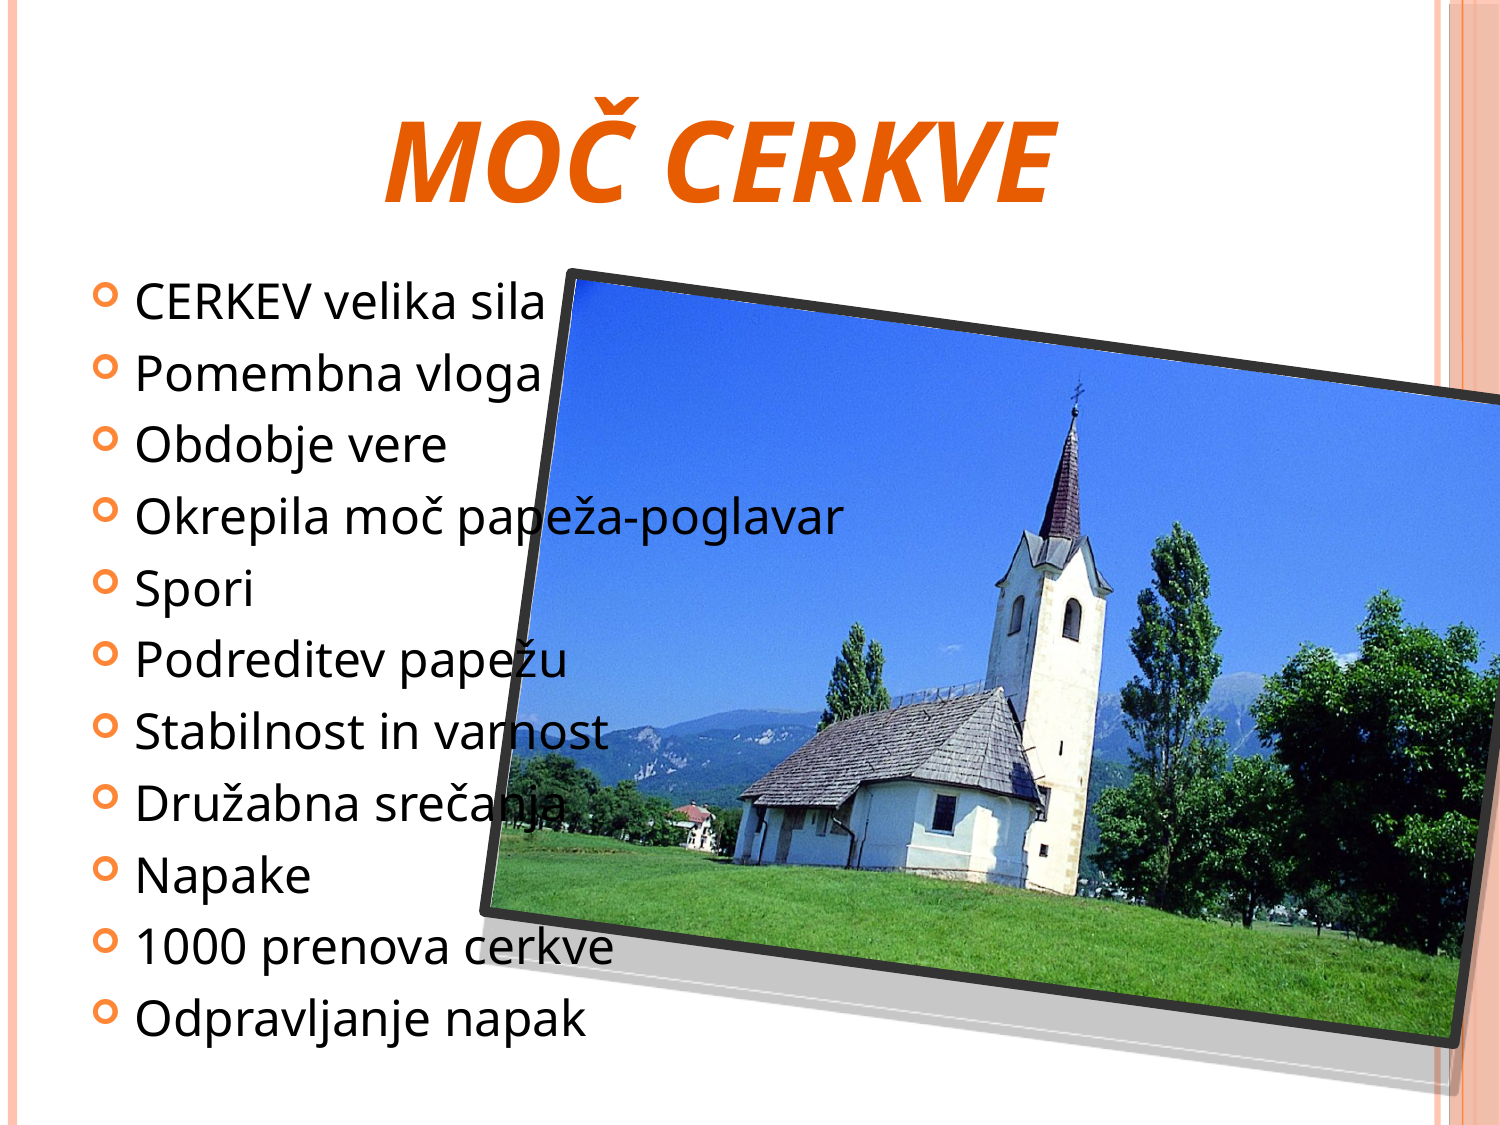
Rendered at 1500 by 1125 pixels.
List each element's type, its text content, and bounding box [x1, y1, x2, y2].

list CERKEV velika sila Pomembna vloga Obdobje vere Okrepila moč papeža-poglavar Spori Podreditev papežu Stabilnost in varnost Družabna srečanja Napake 1000 prenova cerkve Odpravljanje napak [75, 262, 1300, 1062]
picture [1300, 377, 1500, 1039]
title moč cerkve [75, 45, 1300, 233]
